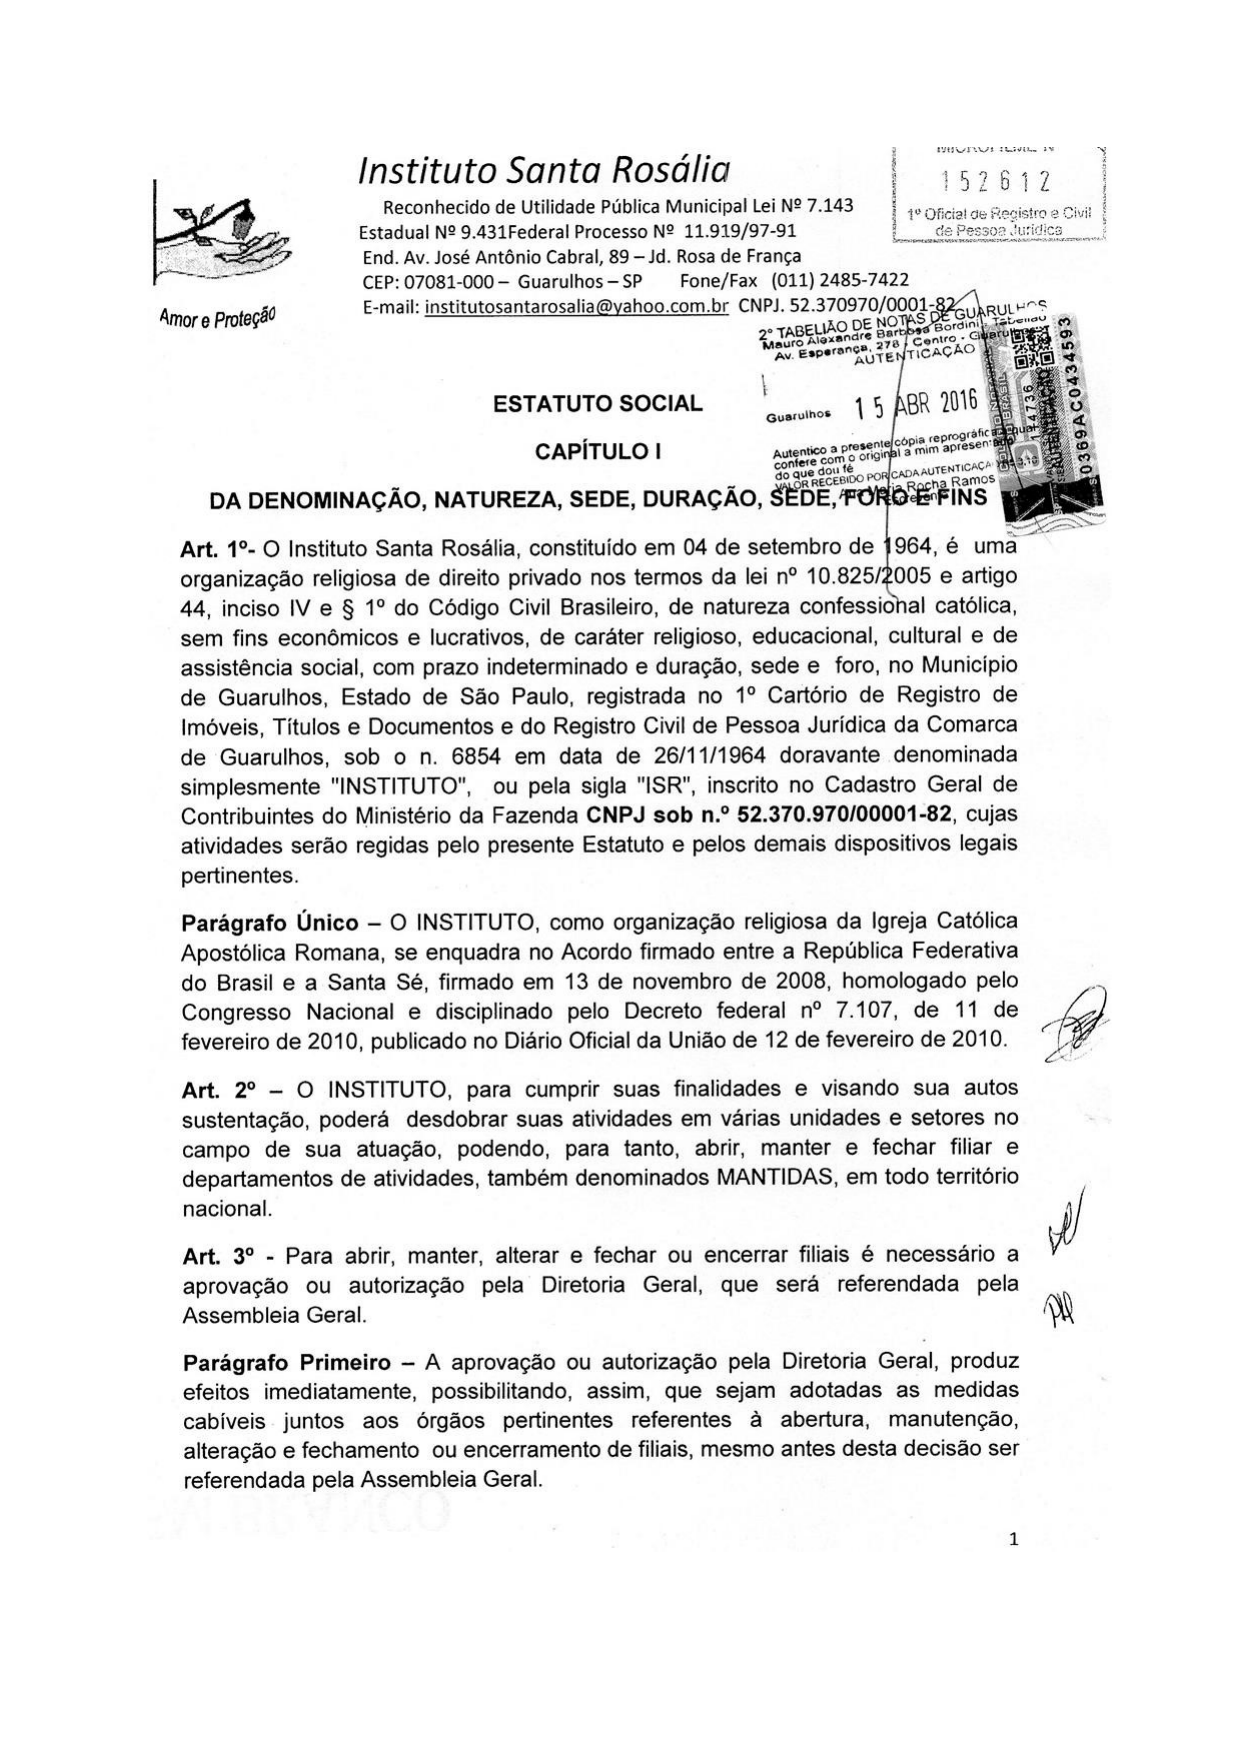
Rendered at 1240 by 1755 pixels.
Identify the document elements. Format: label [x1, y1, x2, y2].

text_box [148, 148, 1112, 1552]
